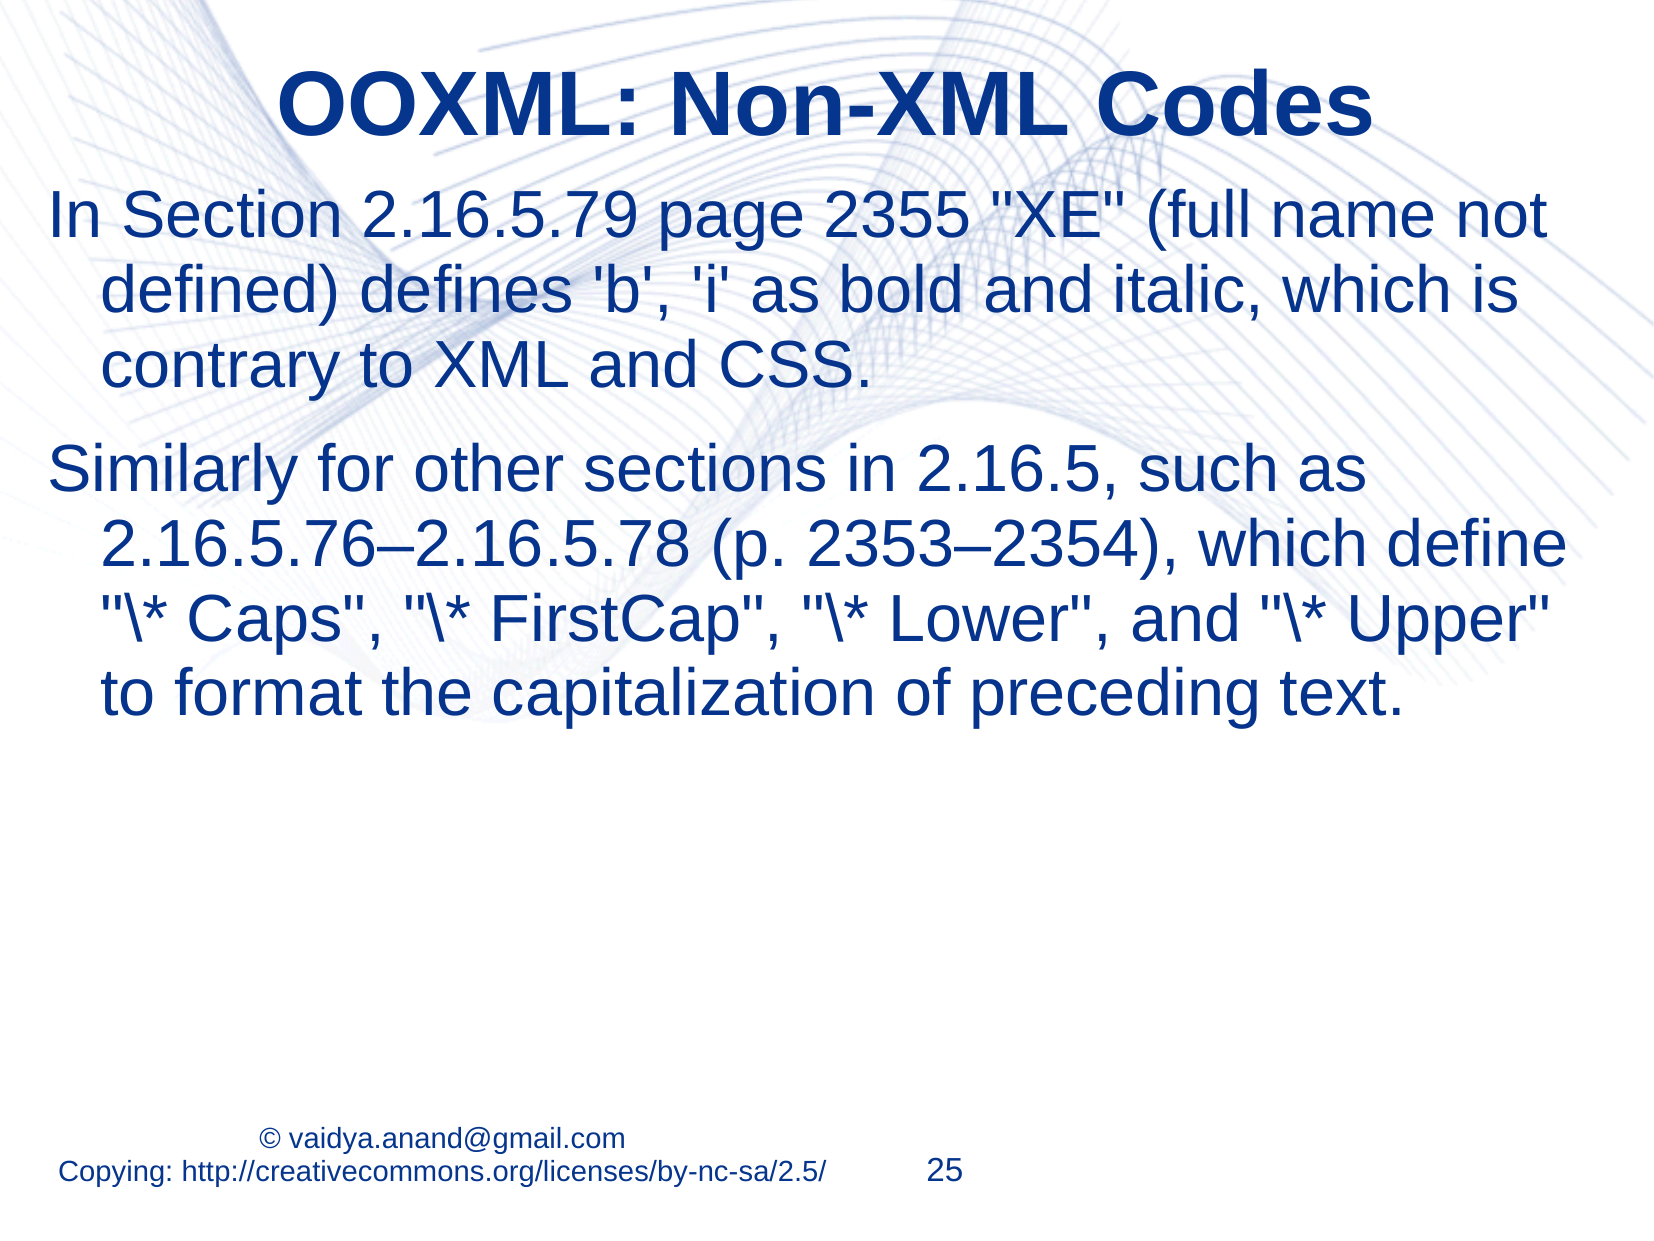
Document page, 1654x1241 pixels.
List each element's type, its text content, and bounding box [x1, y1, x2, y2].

list In Section 2.16.5.79 page 2355 "XE" (full name not defined) defines 'b', 'i' as bold and italic, which is contrary to XML and CSS. Similarly for other sections in 2.16.5, such as 2.16.5.76–2.16.5.78 (p. 2353–2354), which define "\* Caps", "\* FirstCap", "\* Lower", and "\* Upper" to format the capitalization of preceding text. [29, 177, 1625, 1108]
title OOXML: Non-XML Codes [29, 36, 1625, 170]
picture [0, 0, 1654, 1241]
